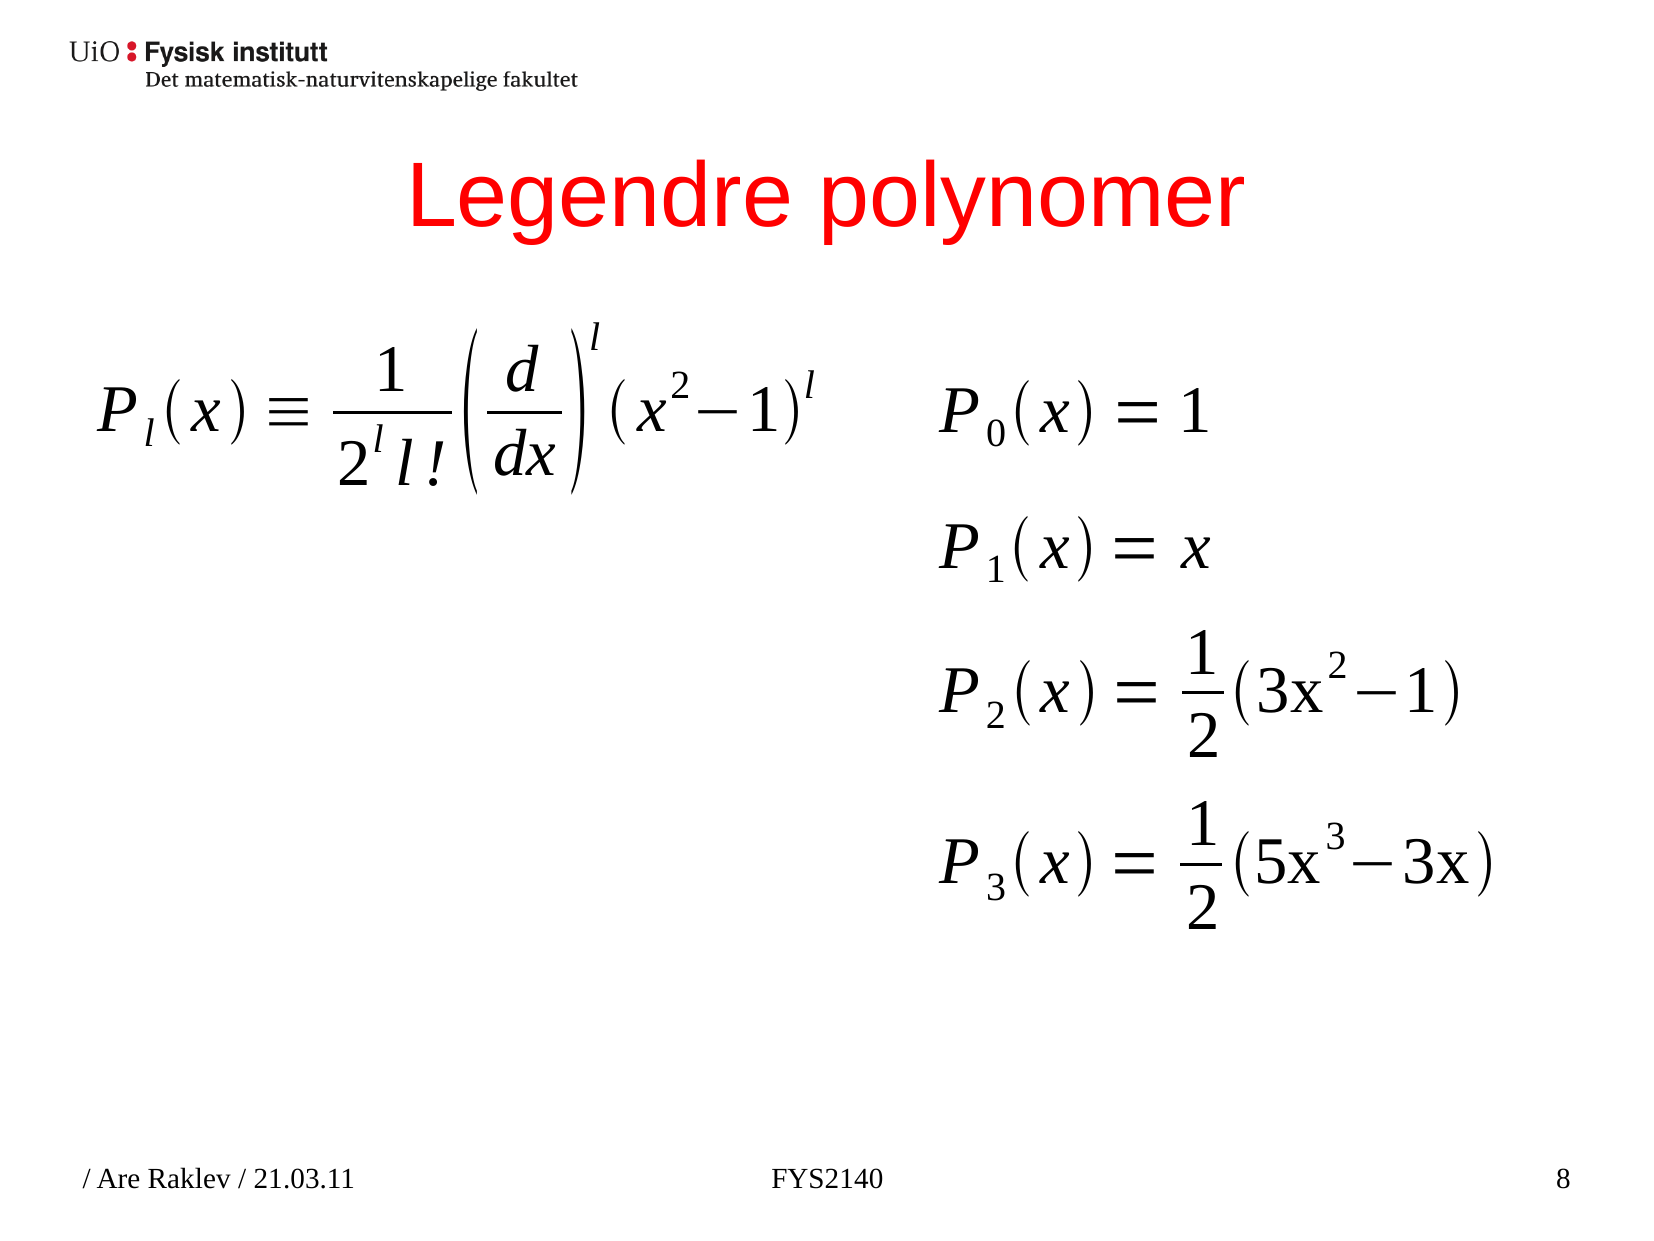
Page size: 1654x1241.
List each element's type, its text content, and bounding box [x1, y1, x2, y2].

picture [68, 37, 581, 93]
chart [929, 785, 1503, 944]
chart [929, 507, 1218, 592]
chart [929, 371, 1218, 456]
chart [929, 614, 1468, 772]
title Legendre polynomer [82, 90, 1571, 298]
chart [87, 314, 821, 501]
